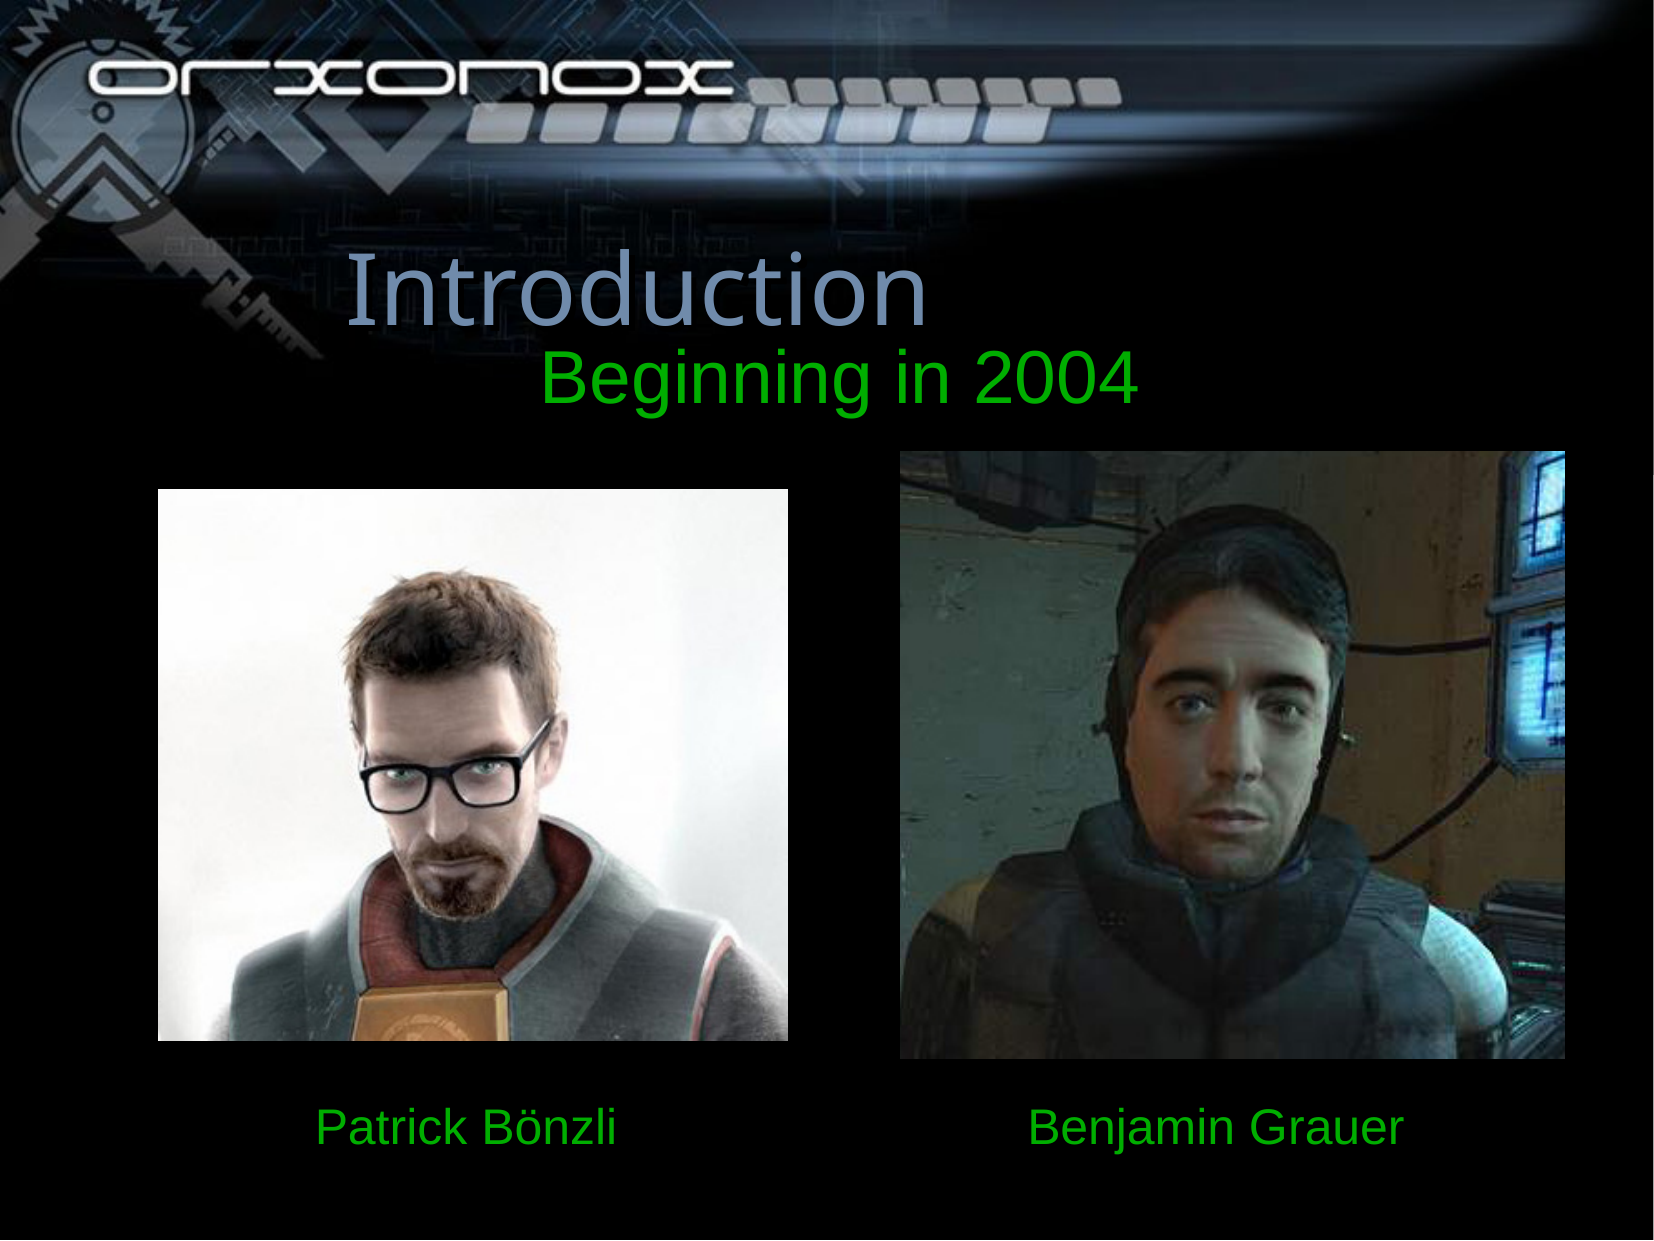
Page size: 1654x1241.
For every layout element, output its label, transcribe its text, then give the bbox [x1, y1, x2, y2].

text_box Patrick Bönzli [300, 1050, 676, 1201]
text_box Beginning in 2004 [525, 286, 1501, 488]
text_box Introduction [330, 211, 1418, 343]
text_box Benjamin Grauer [1012, 1050, 1575, 1201]
picture [158, 489, 788, 1041]
picture [0, 0, 1654, 1059]
